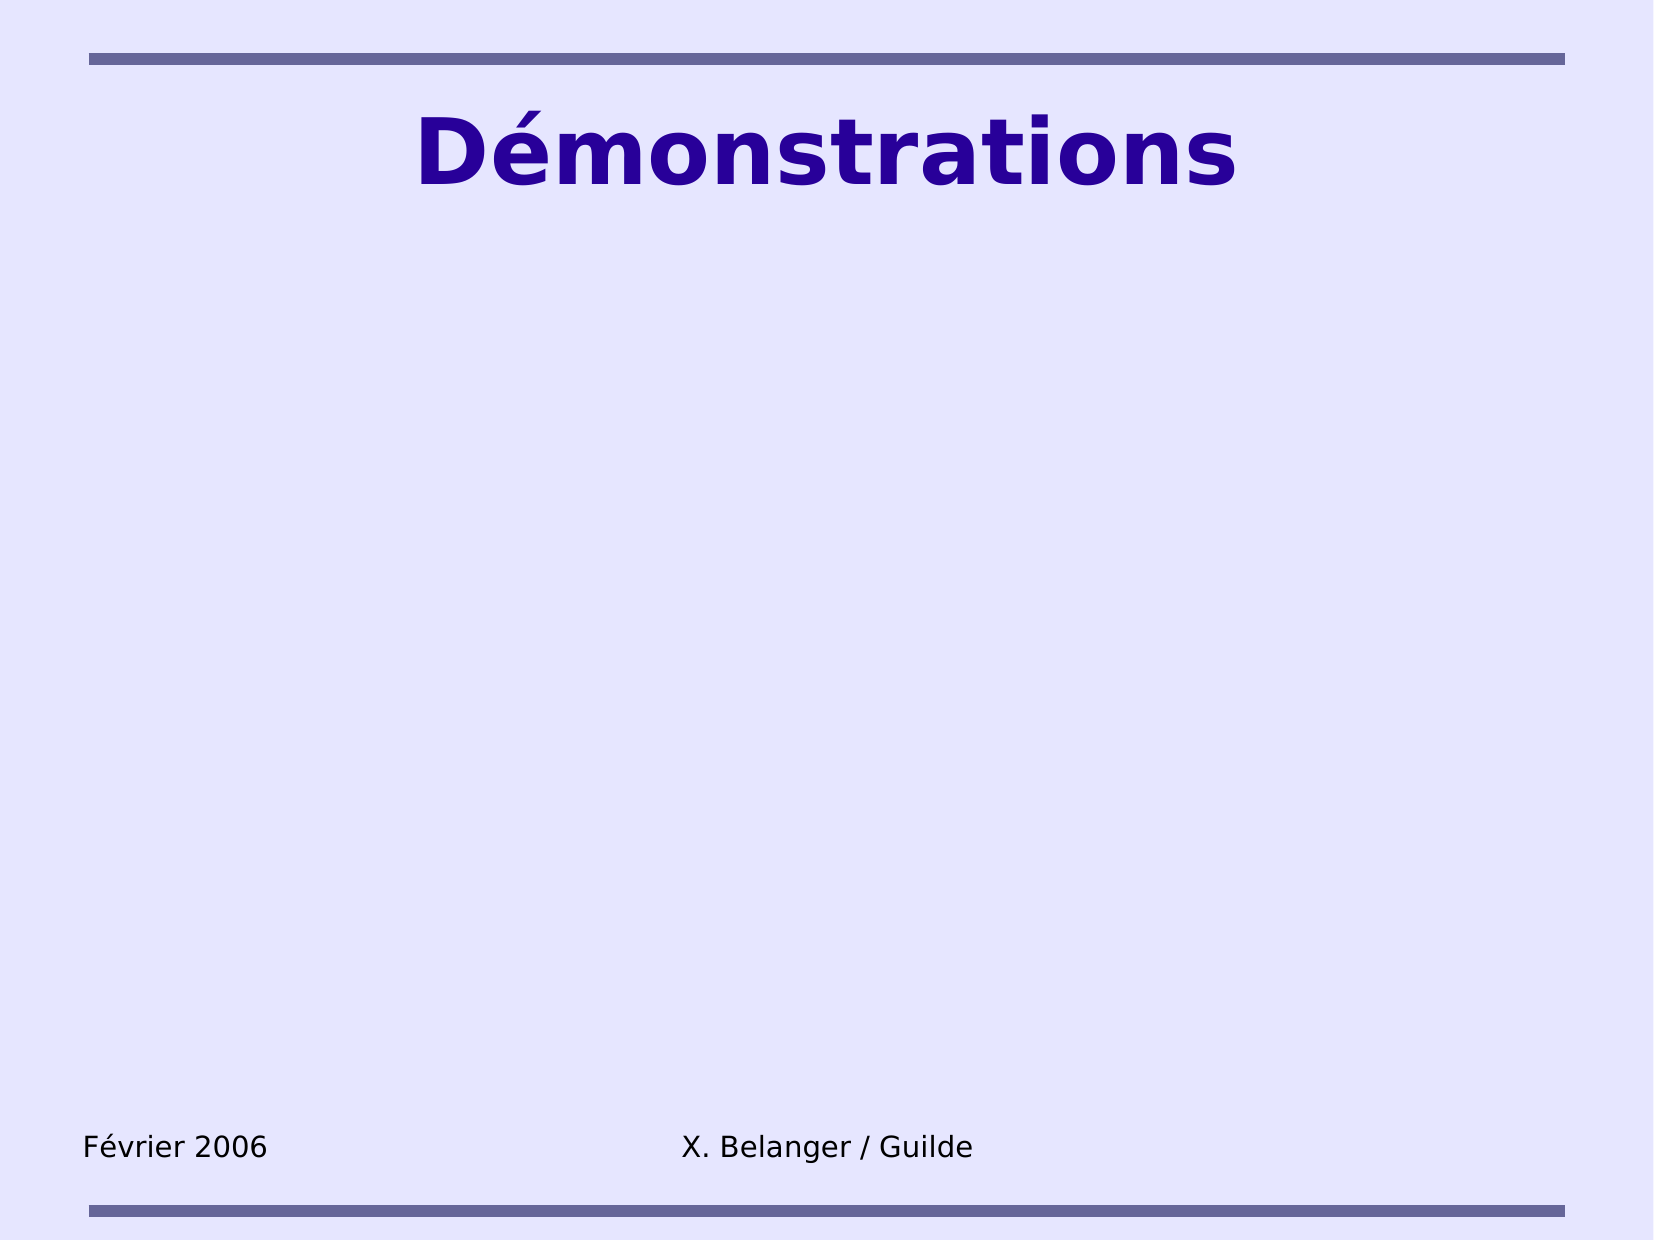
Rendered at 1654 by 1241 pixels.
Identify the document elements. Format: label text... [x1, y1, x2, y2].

title Démonstrations [82, 49, 1571, 257]
